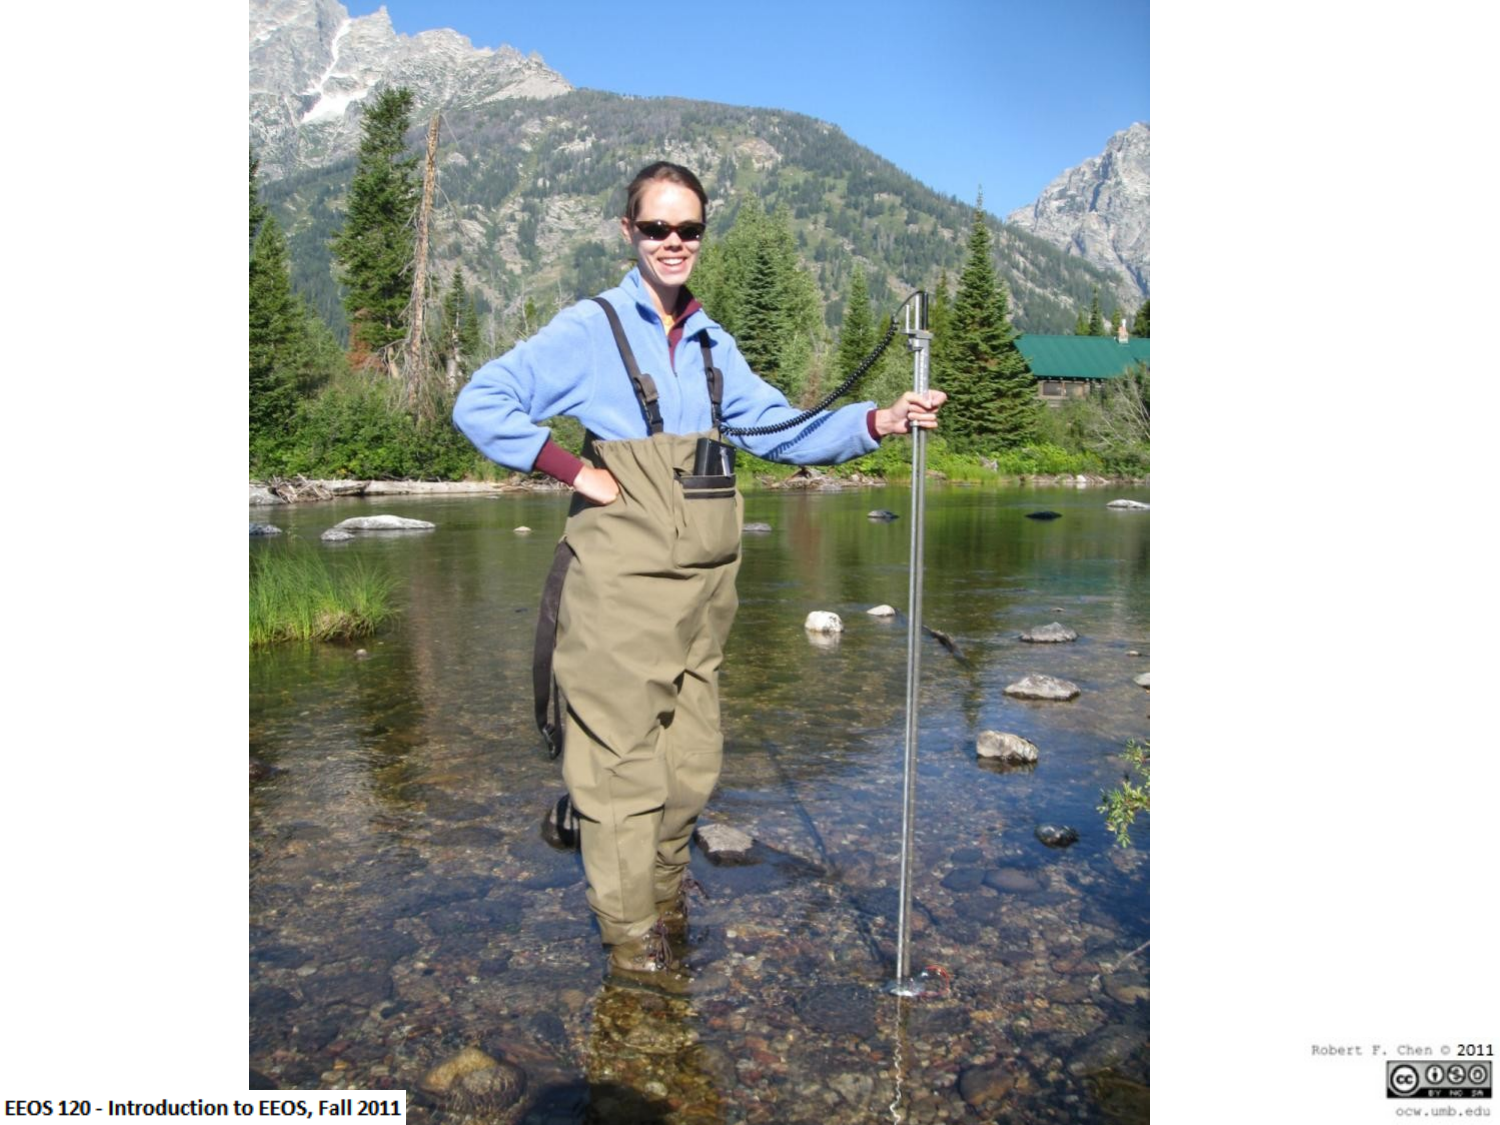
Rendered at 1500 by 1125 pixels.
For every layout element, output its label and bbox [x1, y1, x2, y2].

picture [0, 0, 1150, 1125]
picture [1304, 1037, 1500, 1125]
